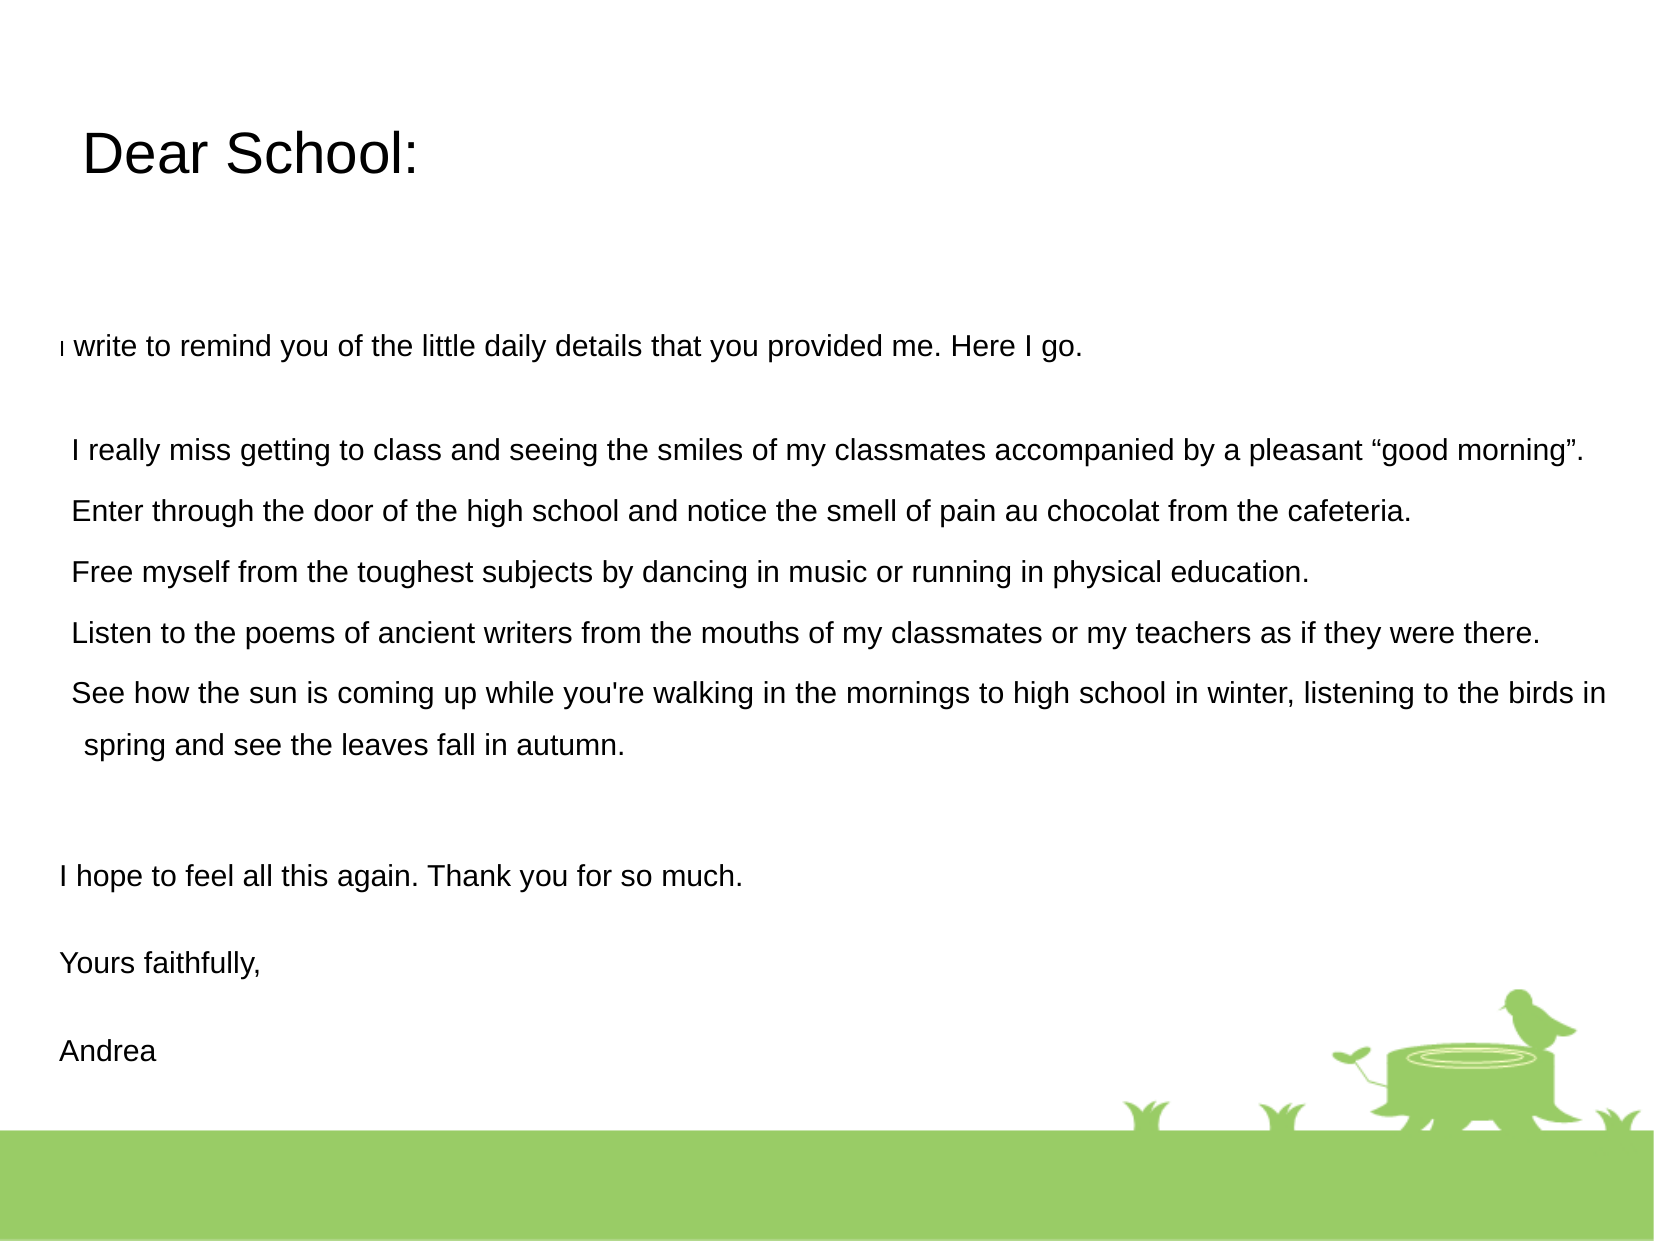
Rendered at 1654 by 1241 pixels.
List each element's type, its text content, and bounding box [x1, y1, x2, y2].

list I write to remind you of the little daily details that you provided me. Here I go. I really miss getting to class and seeing the smiles of my classmates accompanied by a pleasant “good morning”. Enter through the door of the high school and notice the smell of pain au chocolat from the cafeteria. Free myself from the toughest subjects by dancing in music or running in physical education. Listen to the poems of ancient writers from the mouths of my classmates or my teachers as if they were there. See how the sun is coming up while you're walking in the mornings to high school in winter, listening to the birds in spring and see the leaves fall in autumn. I hope to feel all this again. Thank you for so much. Yours faithfully, Andrea [59, 259, 1607, 1123]
picture [0, 0, 1654, 1241]
title Dear School: [82, 49, 1571, 257]
